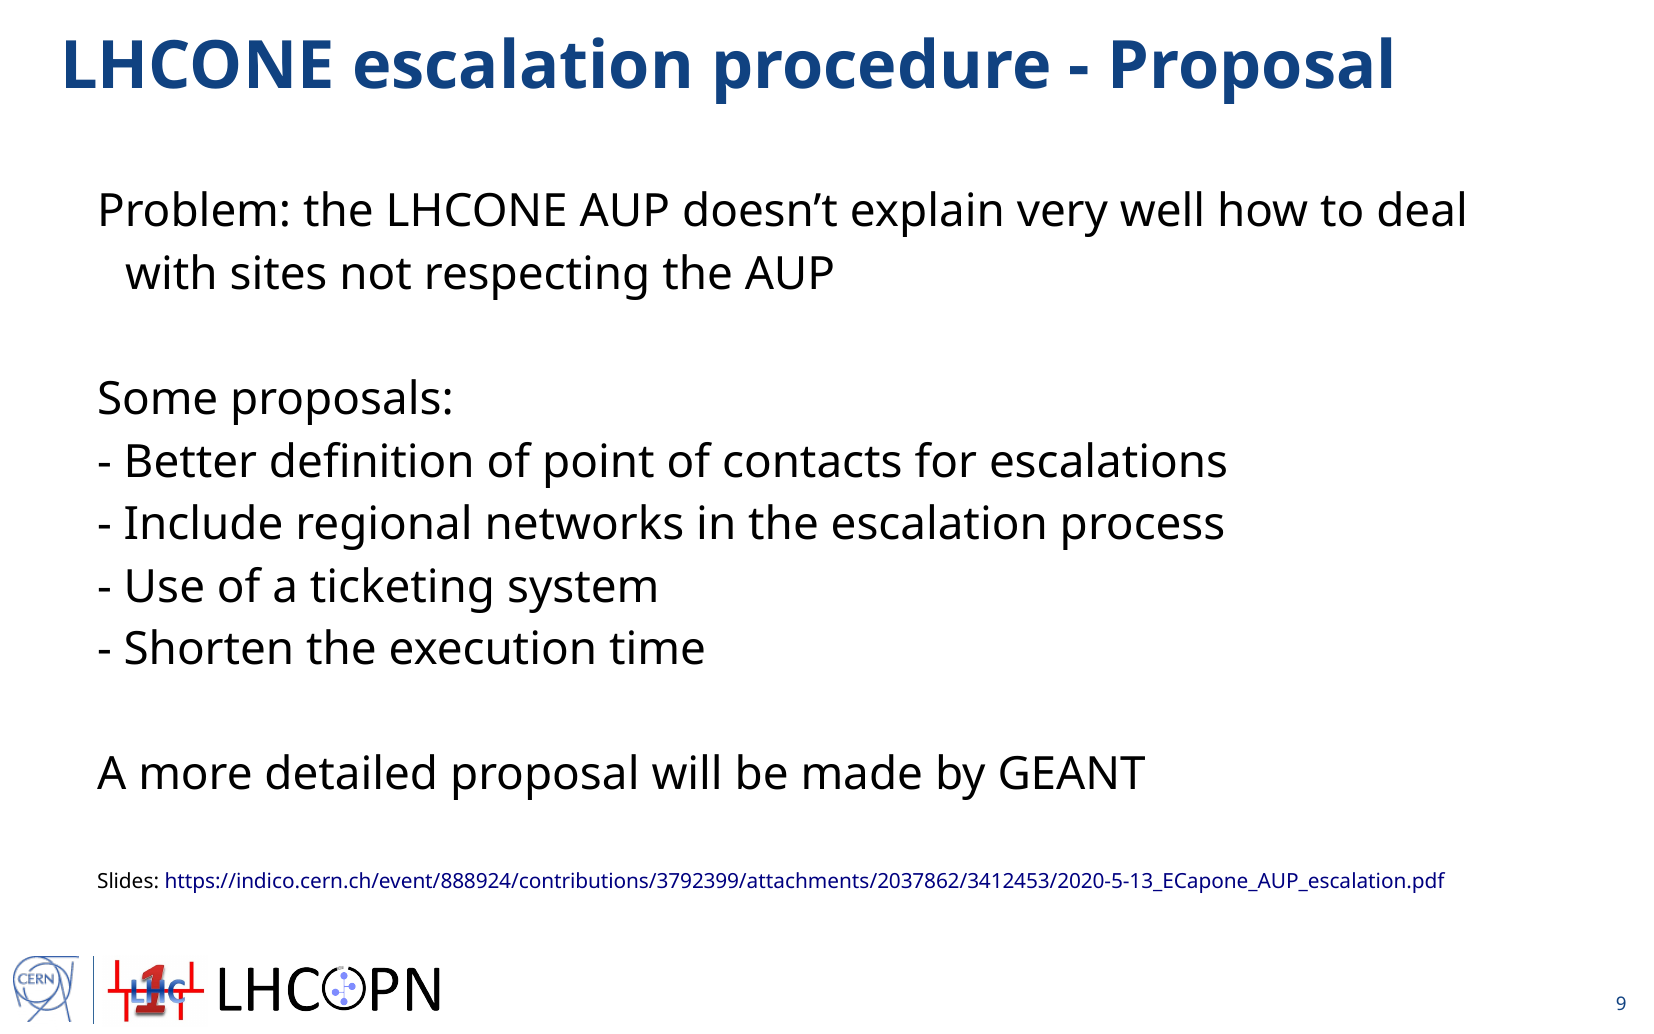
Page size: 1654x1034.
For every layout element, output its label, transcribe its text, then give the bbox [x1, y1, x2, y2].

title LHCONE escalation procedure - Proposal [60, 0, 1528, 138]
picture [13, 956, 79, 1032]
text_box Problem: the LHCONE AUP doesn’t explain very well how to deal with sites not respecting the AUP Some proposals: - Better definition of point of contacts for escalations - Include regional networks in the escalation process - Use of a ticketing system - Shorten the execution time A more detailed proposal will be made by GEANT Slides: https://indico.cern.ch/event/888924/contributions/3792399/attachments/2037862/3412453/2020-5-13_ECapone_AUP_escalation.pdf [82, 170, 1578, 1034]
